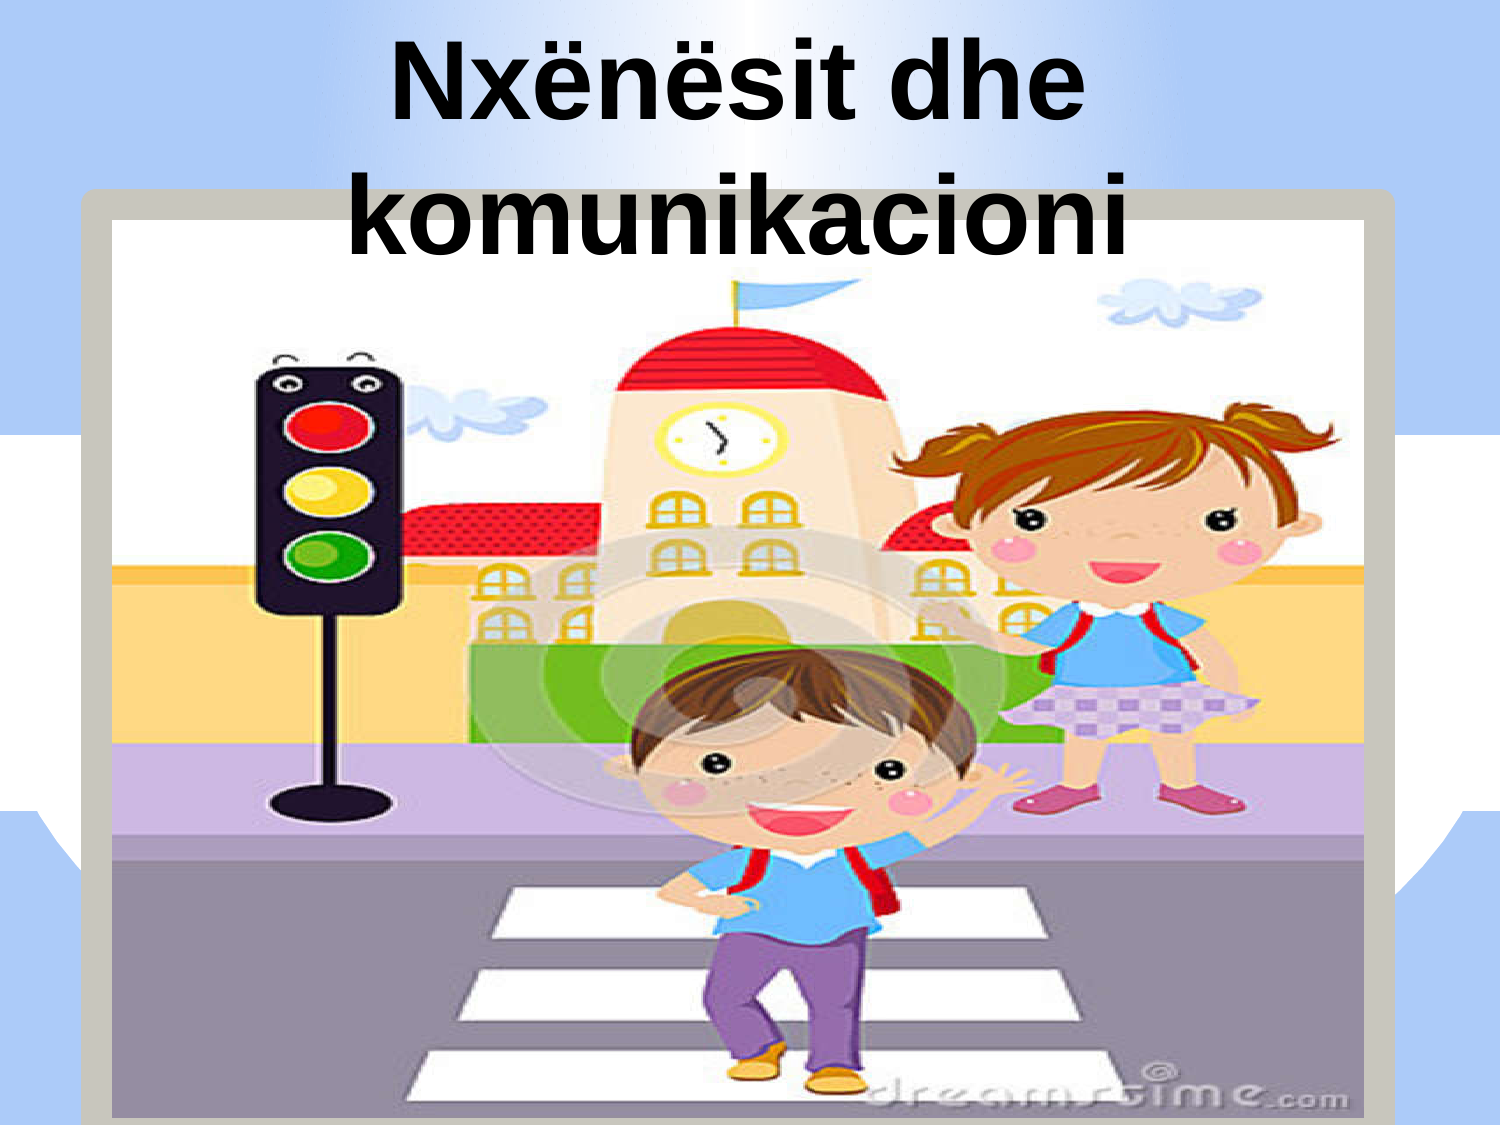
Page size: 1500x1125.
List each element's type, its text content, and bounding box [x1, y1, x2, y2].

picture [112, 435, 1365, 1118]
text_box Nxënësit dhe komunikacioni [0, 0, 1489, 435]
